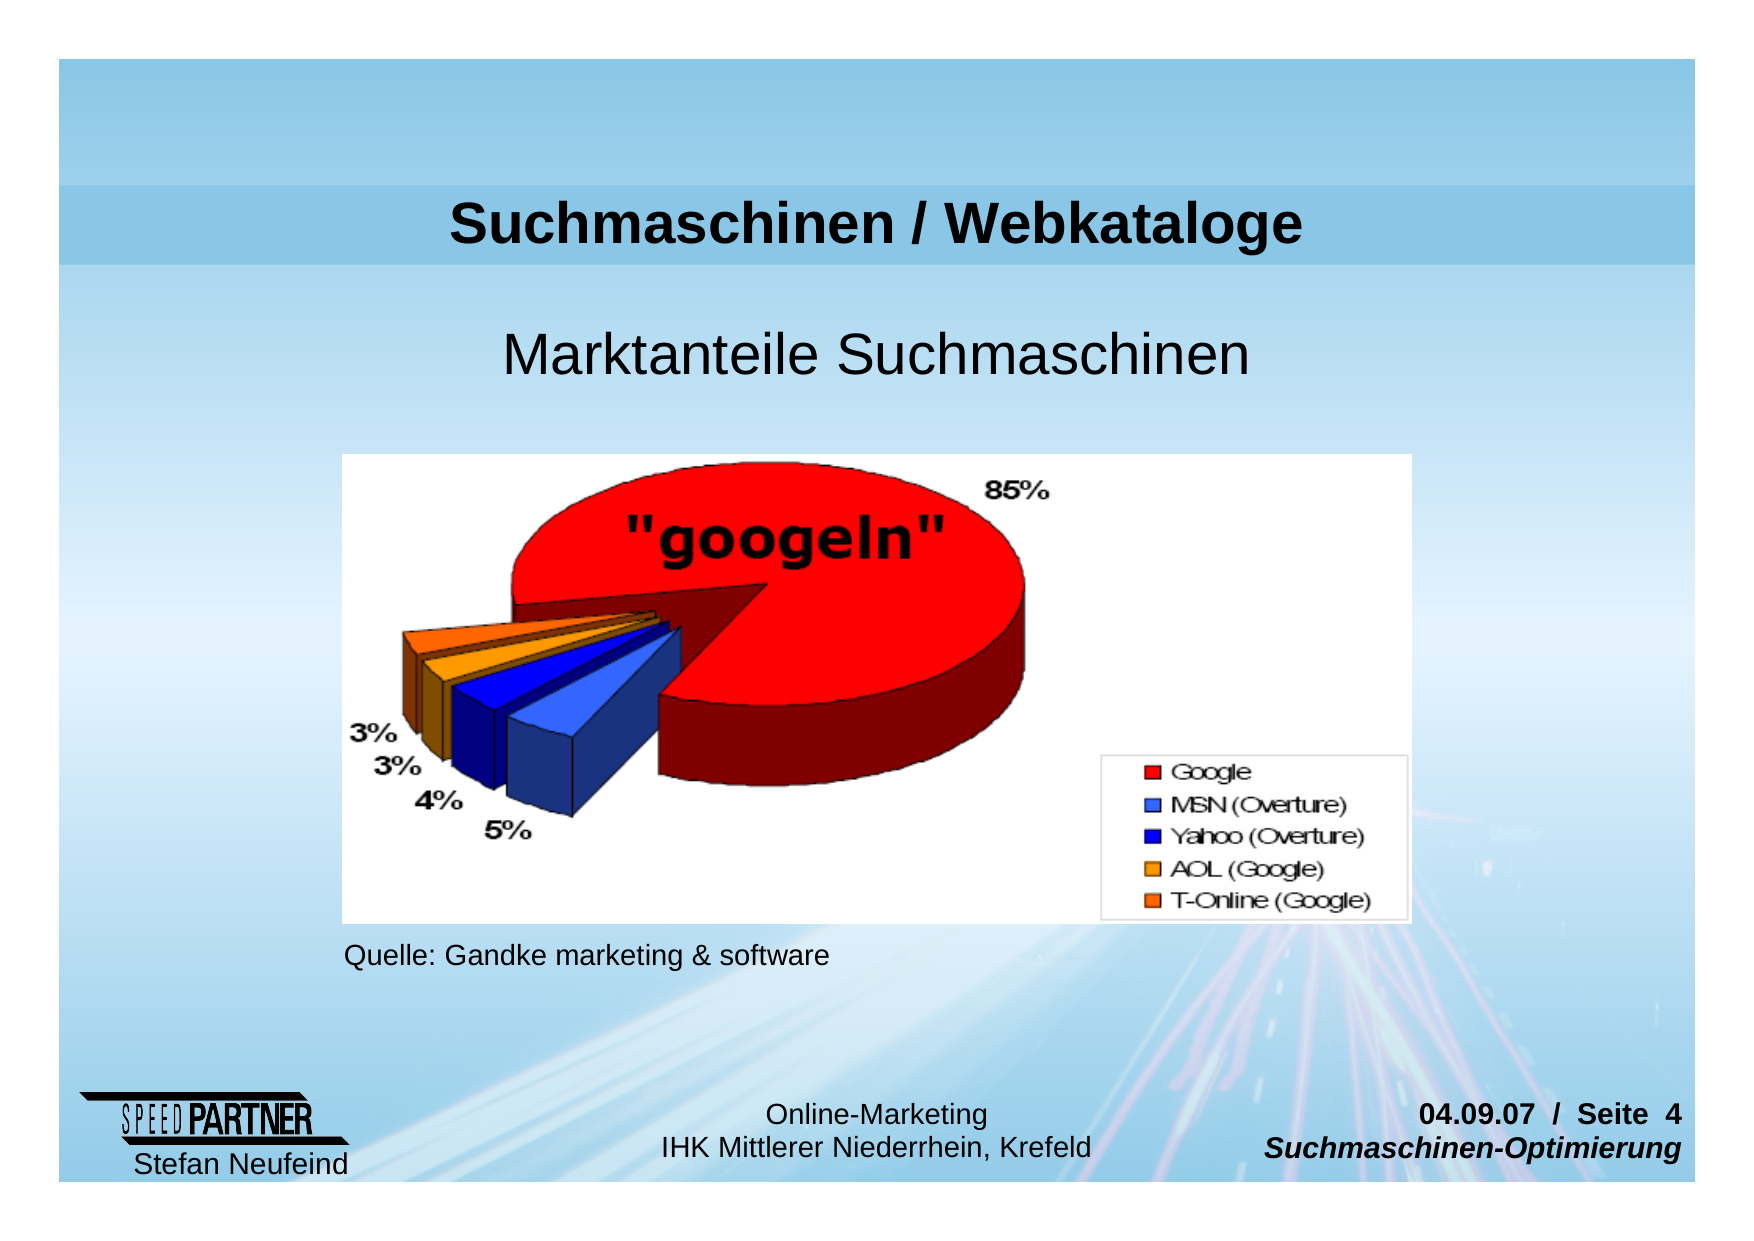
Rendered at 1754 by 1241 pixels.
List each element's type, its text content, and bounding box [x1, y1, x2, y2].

picture [59, 265, 1695, 1182]
text_box Marktanteile Suchmaschinen [320, 314, 1434, 395]
picture [59, 59, 1695, 185]
title Suchmaschinen / Webkataloge [59, 190, 1695, 257]
text_box Quelle: Gandke marketing & software [343, 938, 1365, 972]
